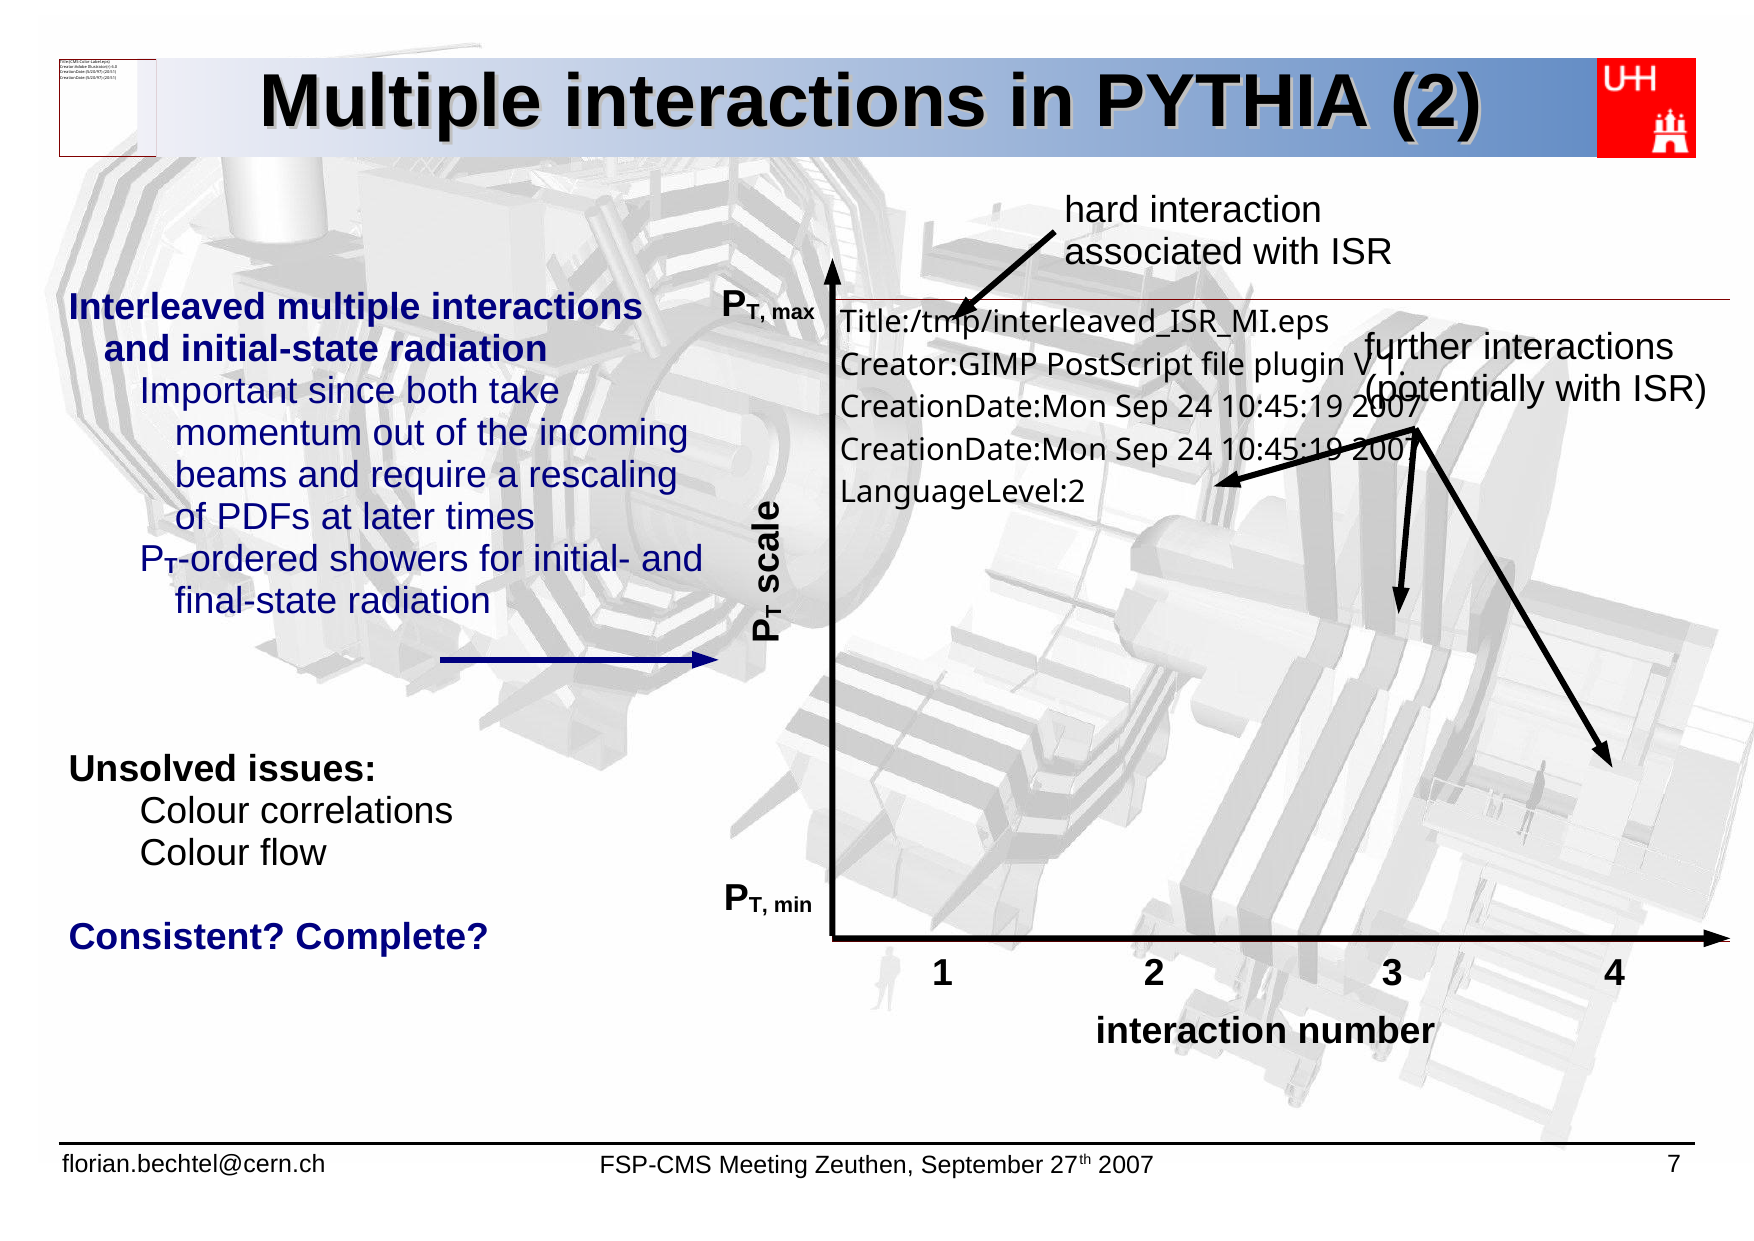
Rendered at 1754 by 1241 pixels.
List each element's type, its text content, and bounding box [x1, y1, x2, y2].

text_box <number> [1652, 1150, 1696, 1182]
text_box Interleaved multiple interactions and initial-state radiation Important since both take momentum out of the incoming beams and require a rescaling of PDFs at later times PT-ordered showers for initial- and final-state radiation Unsolved issues: Colour correlations Colour flow Consistent? Complete? [33, 285, 710, 970]
text_box 1 [932, 951, 954, 994]
text_box hard interaction associated with ISR [1064, 188, 1395, 273]
text_box 2 [1144, 951, 1165, 994]
text_box 3 [1381, 951, 1403, 994]
text_box PT scale [744, 500, 799, 644]
text_box interaction number [1095, 1009, 1437, 1052]
text_box FSP-CMS Meeting Zeuthen, September 27th 2007 [562, 1150, 1192, 1183]
text_box florian.bechtel@cern.ch [58, 1150, 330, 1182]
text_box further interactions (potentially with ISR) [1364, 325, 1710, 410]
text_box 4 [1604, 951, 1626, 994]
picture [38, 15, 1754, 1163]
text_box PT, max [721, 282, 815, 337]
text_box PT, min [723, 876, 812, 931]
text_box Multiple interactions in PYTHIA (2) [157, 58, 1597, 157]
